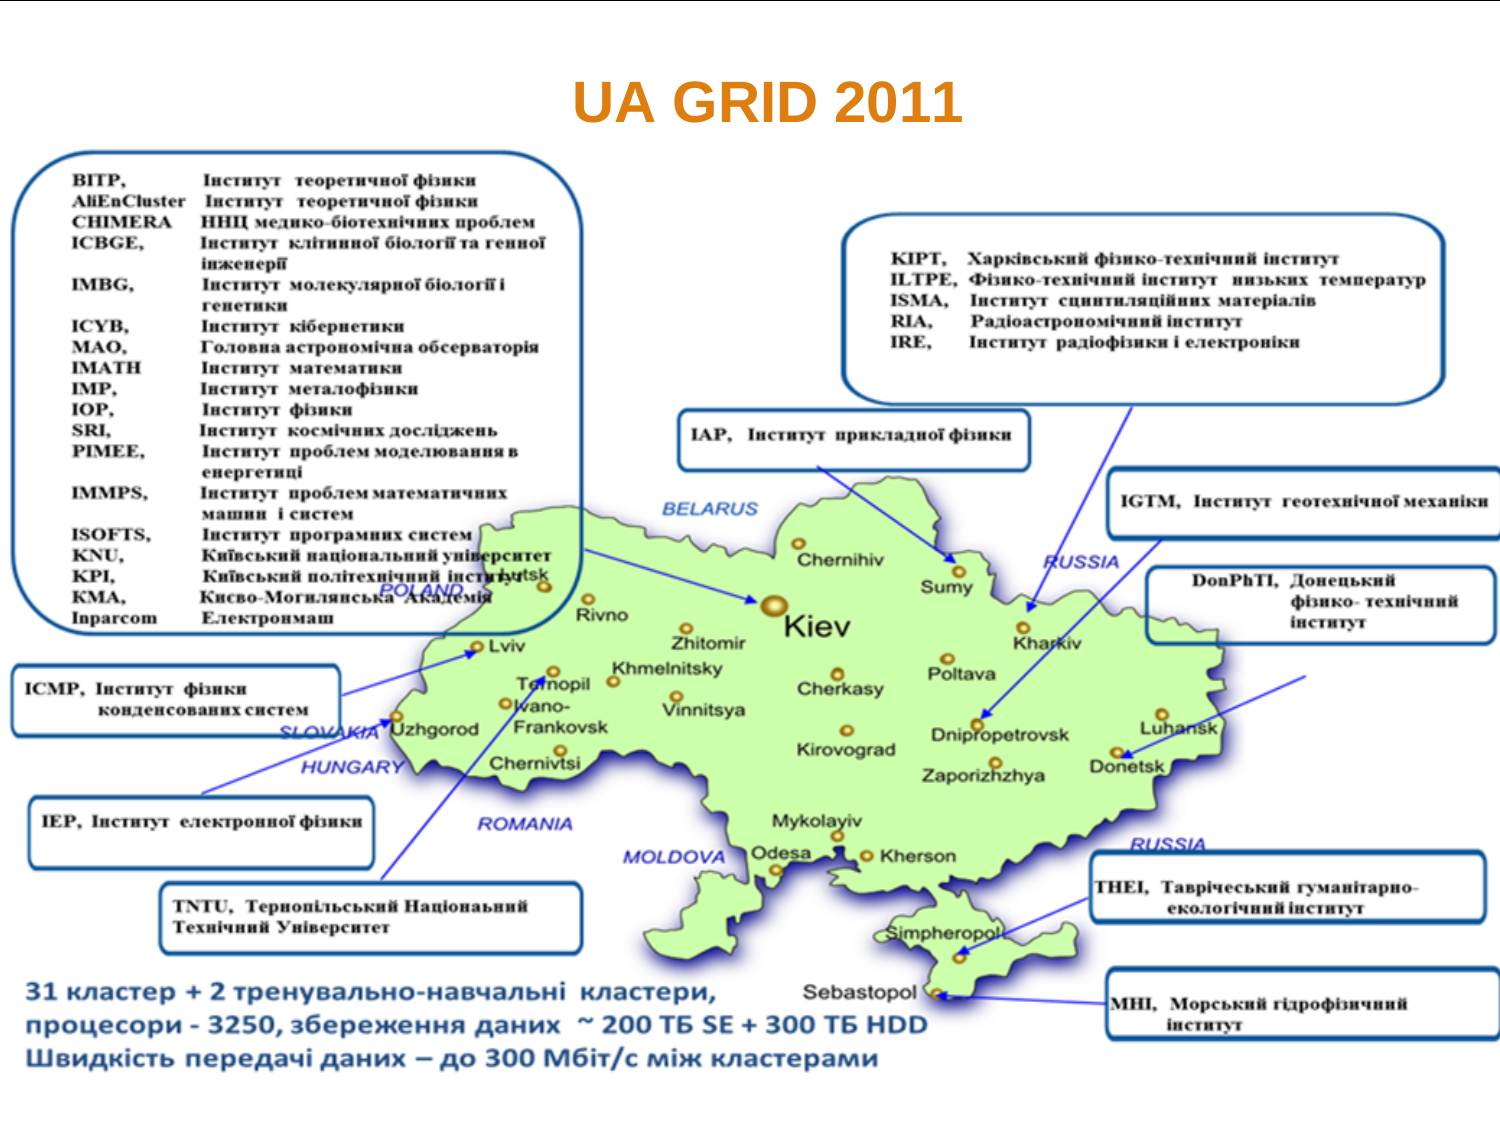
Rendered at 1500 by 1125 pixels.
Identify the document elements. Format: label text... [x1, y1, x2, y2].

title UA GRID 2011 [75, 21, 1463, 177]
text_box [0, 0, 1500, 1125]
picture [5, 148, 1500, 1090]
